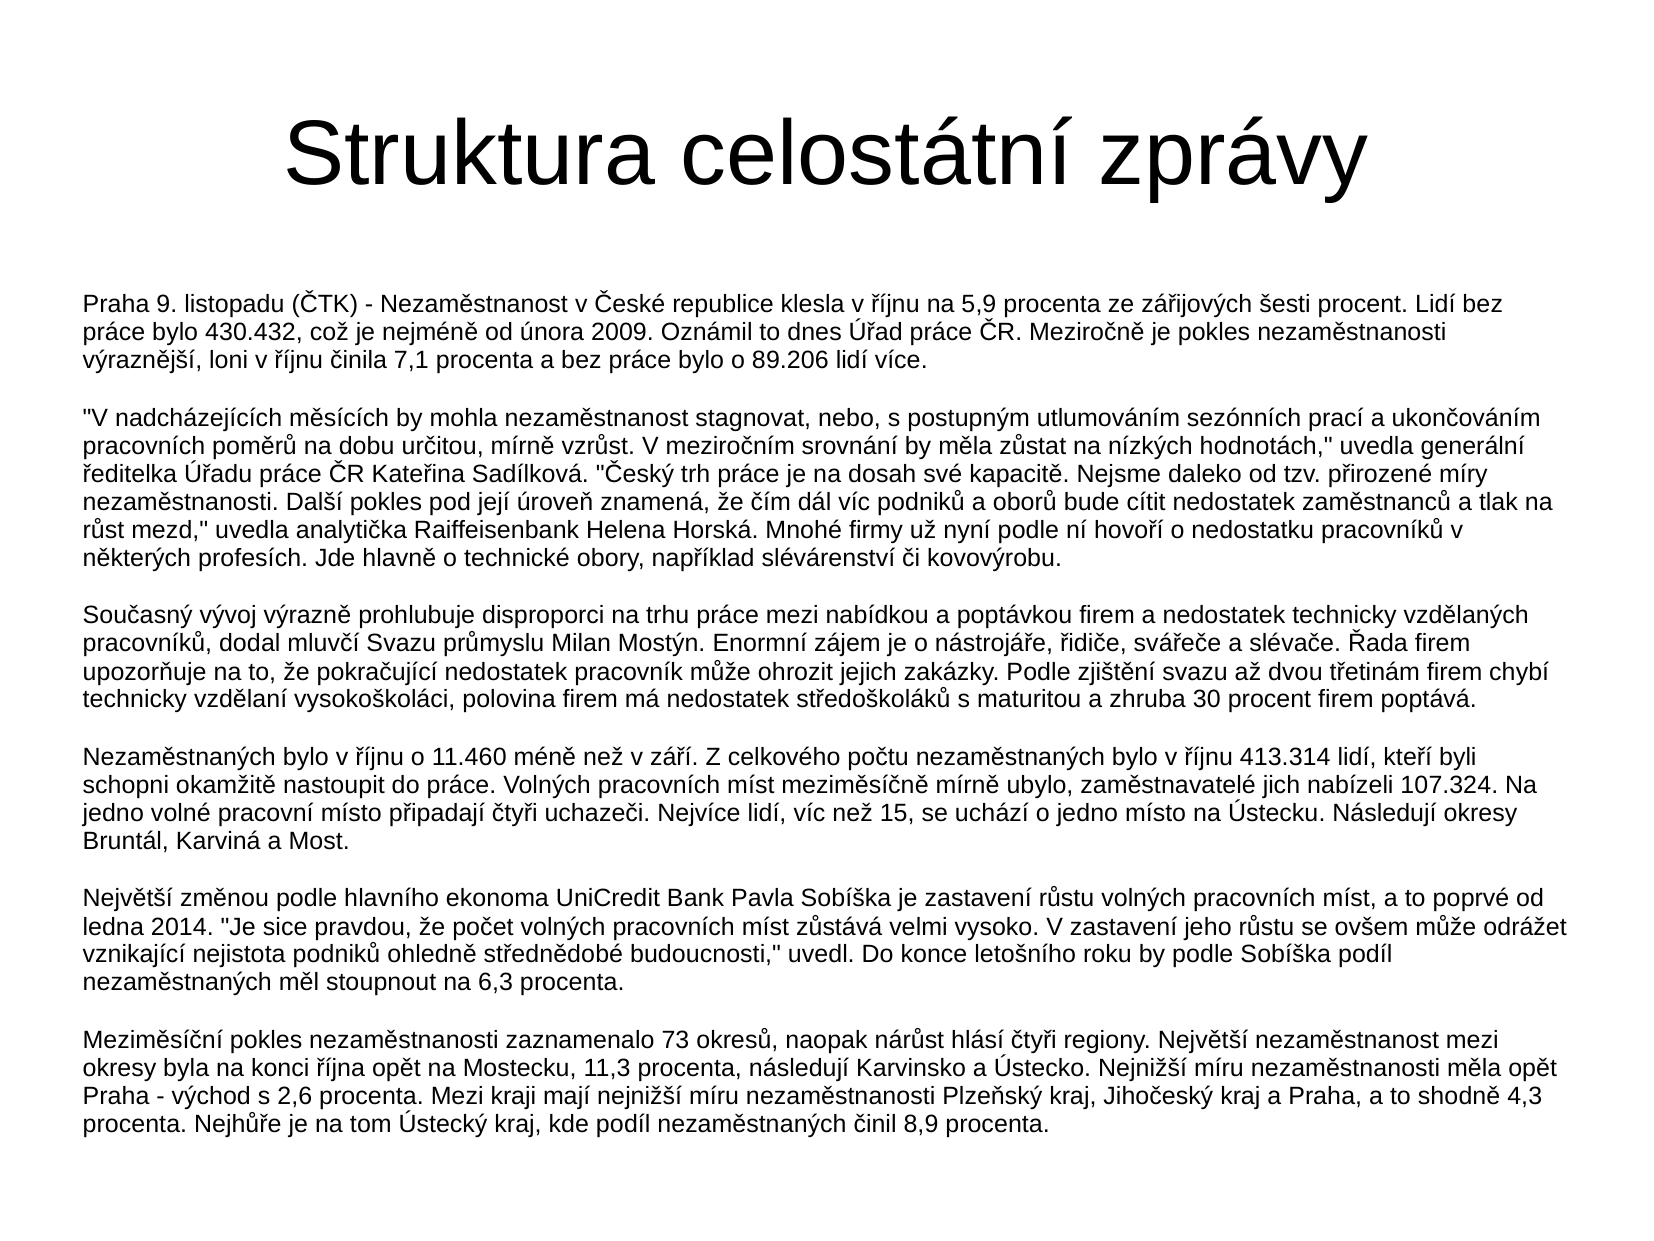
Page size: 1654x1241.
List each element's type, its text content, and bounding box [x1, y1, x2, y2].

title Struktura celostátní zprávy [82, 49, 1571, 257]
list Praha 9. listopadu (ČTK) - Nezaměstnanost v České republice klesla v říjnu na 5,9 procenta ze zářijových šesti procent. Lidí bez práce bylo 430.432, což je nejméně od února 2009. Oznámil to dnes Úřad práce ČR. Meziročně je pokles nezaměstnanosti výraznější, loni v říjnu činila 7,1 procenta a bez práce bylo o 89.206 lidí více. "V nadcházejících měsících by mohla nezaměstnanost stagnovat, nebo, s postupným utlumováním sezónních prací a ukončováním pracovních poměrů na dobu určitou, mírně vzrůst. V meziročním srovnání by měla zůstat na nízkých hodnotách," uvedla generální ředitelka Úřadu práce ČR Kateřina Sadílková. "Český trh práce je na dosah své kapacitě. Nejsme daleko od tzv. přirozené míry nezaměstnanosti. Další pokles pod její úroveň znamená, že čím dál víc podniků a oborů bude cítit nedostatek zaměstnanců a tlak na růst mezd," uvedla analytička Raiffeisenbank Helena Horská. Mnohé firmy už nyní podle ní hovoří o nedostatku pracovníků v některých profesích. Jde hlavně o technické obory, například slévárenství či kovovýrobu. Současný vývoj výrazně prohlubuje disproporci na trhu práce mezi nabídkou a poptávkou firem a nedostatek technicky vzdělaných pracovníků, dodal mluvčí Svazu průmyslu Milan Mostýn. Enormní zájem je o nástrojáře, řidiče, svářeče a slévače. Řada firem upozorňuje na to, že pokračující nedostatek pracovník může ohrozit jejich zakázky. Podle zjištění svazu až dvou třetinám firem chybí technicky vzdělaní vysokoškoláci, polovina firem má nedostatek středoškoláků s maturitou a zhruba 30 procent firem poptává. Nezaměstnaných bylo v říjnu o 11.460 méně než v září. Z celkového počtu nezaměstnaných bylo v říjnu 413.314 lidí, kteří byli schopni okamžitě nastoupit do práce. Volných pracovních míst meziměsíčně mírně ubylo, zaměstnavatelé jich nabízeli 107.324. Na jedno volné pracovní místo připadají čtyři uchazeči. Nejvíce lidí, víc než 15, se uchází o jedno místo na Ústecku. Následují okresy Bruntál, Karviná a Most. Největší změnou podle hlavního ekonoma UniCredit Bank Pavla Sobíška je zastavení růstu volných pracovních míst, a to poprvé od ledna 2014. "Je sice pravdou, že počet volných pracovních míst zůstává velmi vysoko. V zastavení jeho růstu se ovšem může odrážet vznikající nejistota podniků ohledně střednědobé budoucnosti," uvedl. Do konce letošního roku by podle Sobíška podíl nezaměstnaných měl stoupnout na 6,3 procenta. Meziměsíční pokles nezaměstnanosti zaznamenalo 73 okresů, naopak nárůst hlásí čtyři regiony. Největší nezaměstnanost mezi okresy byla na konci října opět na Mostecku, 11,3 procenta, následují Karvinsko a Ústecko. Nejnižší míru nezaměstnanosti měla opět Praha - východ s 2,6 procenta. Mezi kraji mají nejnižší míru nezaměstnanosti Plzeňský kraj, Jihočeský kraj a Praha, a to shodně 4,3 procenta. Nejhůře je na tom Ústecký kraj, kde podíl nezaměstnaných činil 8,9 procenta. [82, 290, 1571, 1138]
